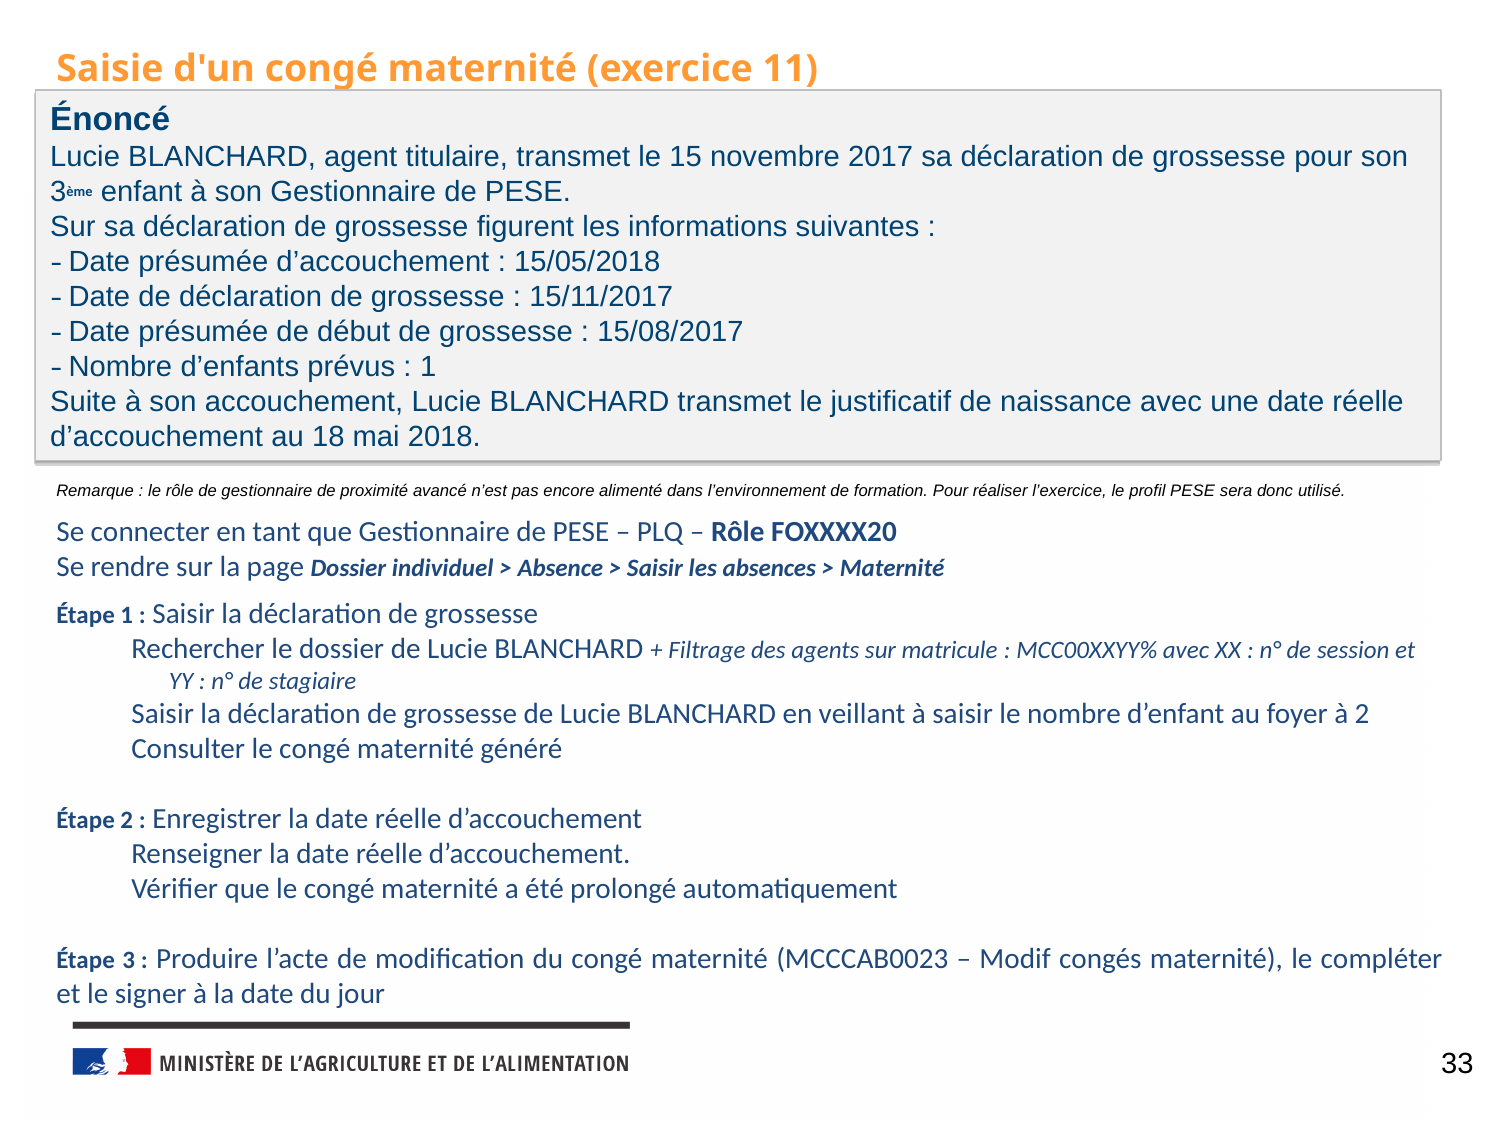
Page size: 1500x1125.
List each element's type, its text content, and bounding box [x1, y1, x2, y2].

picture [23, 185, 1430, 1123]
text_box Saisie d'un congé maternité (exercice 11) [41, 36, 1459, 143]
text_box Remarque : le rôle de gestionnaire de proximité avancé n’est pas encore alimenté dans l’environnement de formation. Pour réaliser l’exercice, le profil PESE sera donc utilisé. Se connecter en tant que Gestionnaire de PESE – PLQ – Rôle FOXXXX20 Se rendre sur la page Dossier individuel > Absence > Saisir les absences > Maternité Étape 1 : Saisir la déclaration de grossesse Rechercher le dossier de Lucie BLANCHARD + Filtrage des agents sur matricule : MCC00XXYY% avec XX : n° de session et YY : n° de stagiaire Saisir la déclaration de grossesse de Lucie BLANCHARD en veillant à saisir le nombre d’enfant au foyer à 2 Consulter le congé maternité généré Étape 2 : Enregistrer la date réelle d’accouchement Renseigner la date réelle d’accouchement. Vérifier que le congé maternité a été prolongé automatiquement Étape 3 : Produire l’acte de modification du congé maternité (MCCCAB0023 – Modif congés maternité), le compléter et le signer à la date du jour [41, 472, 1459, 981]
text_box Énoncé Lucie BLANCHARD, agent titulaire, transmet le 15 novembre 2017 sa déclaration de grossesse pour son 3ème enfant à son Gestionnaire de PESE. Sur sa déclaration de grossesse figurent les informations suivantes : – Date présumée d’accouchement : 15/05/2018 – Date de déclaration de grossesse : 15/11/2017 – Date présumée de début de grossesse : 15/08/2017 – Nombre d’enfants prévus : 1 Suite à son accouchement, Lucie BLANCHARD transmet le justificatif de naissance avec une date réelle d’accouchement au 18 mai 2018. [35, 90, 1441, 461]
